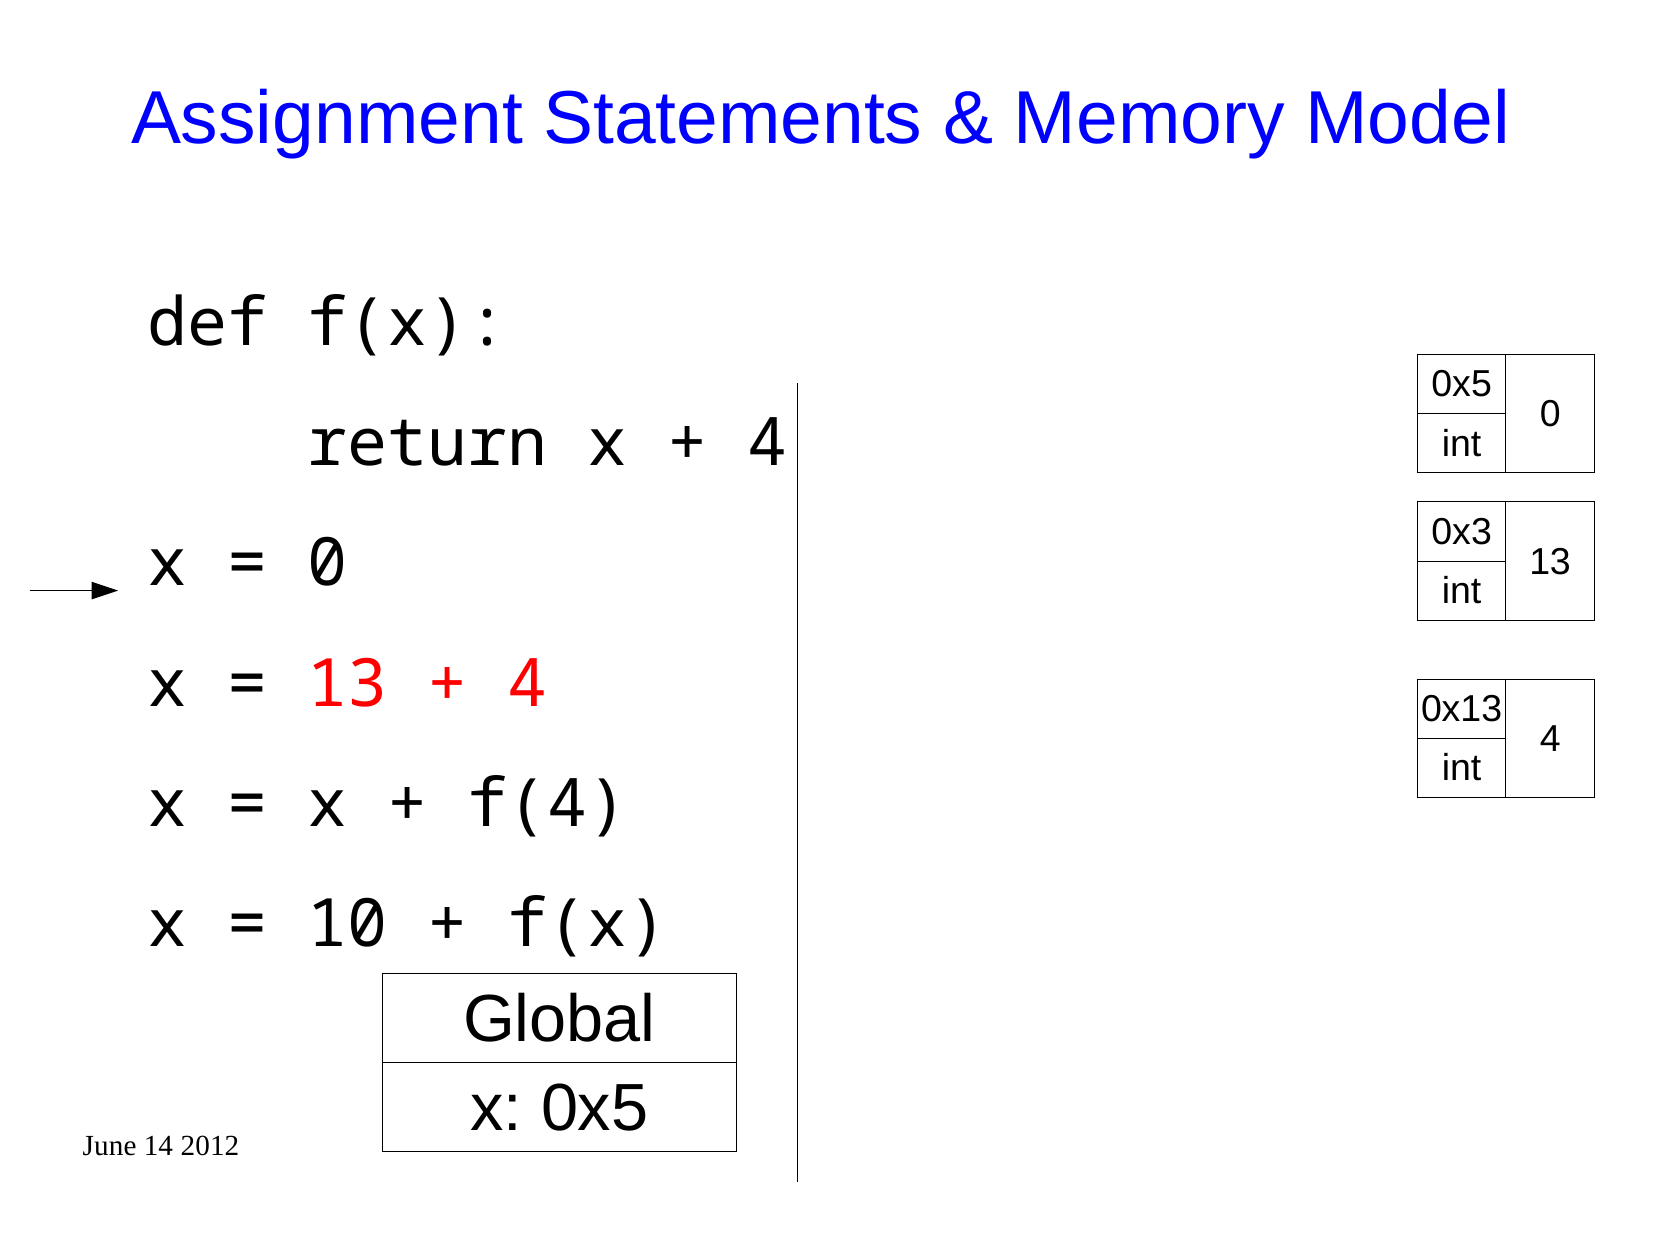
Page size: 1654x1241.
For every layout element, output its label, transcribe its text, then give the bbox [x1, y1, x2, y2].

text_box 0x3 [1417, 501, 1505, 562]
text_box int [1417, 739, 1505, 798]
text_box 0 [1505, 354, 1595, 473]
text_box 0x13 [1417, 679, 1505, 739]
list def f(x): return x + 4 x = 0 x = 13 + 4 x = x + f(4) x = 10 + f(x) [76, 274, 1506, 822]
text_box 4 [1505, 679, 1595, 798]
text_box 0x5 [1417, 354, 1505, 414]
text_box 13 [1505, 501, 1595, 621]
text_box Global [382, 973, 737, 1062]
text_box int [1417, 414, 1505, 473]
text_box x: 0x5 [382, 1062, 737, 1152]
title Assignment Statements & Memory Model [76, 58, 1565, 178]
text_box int [1417, 562, 1505, 621]
